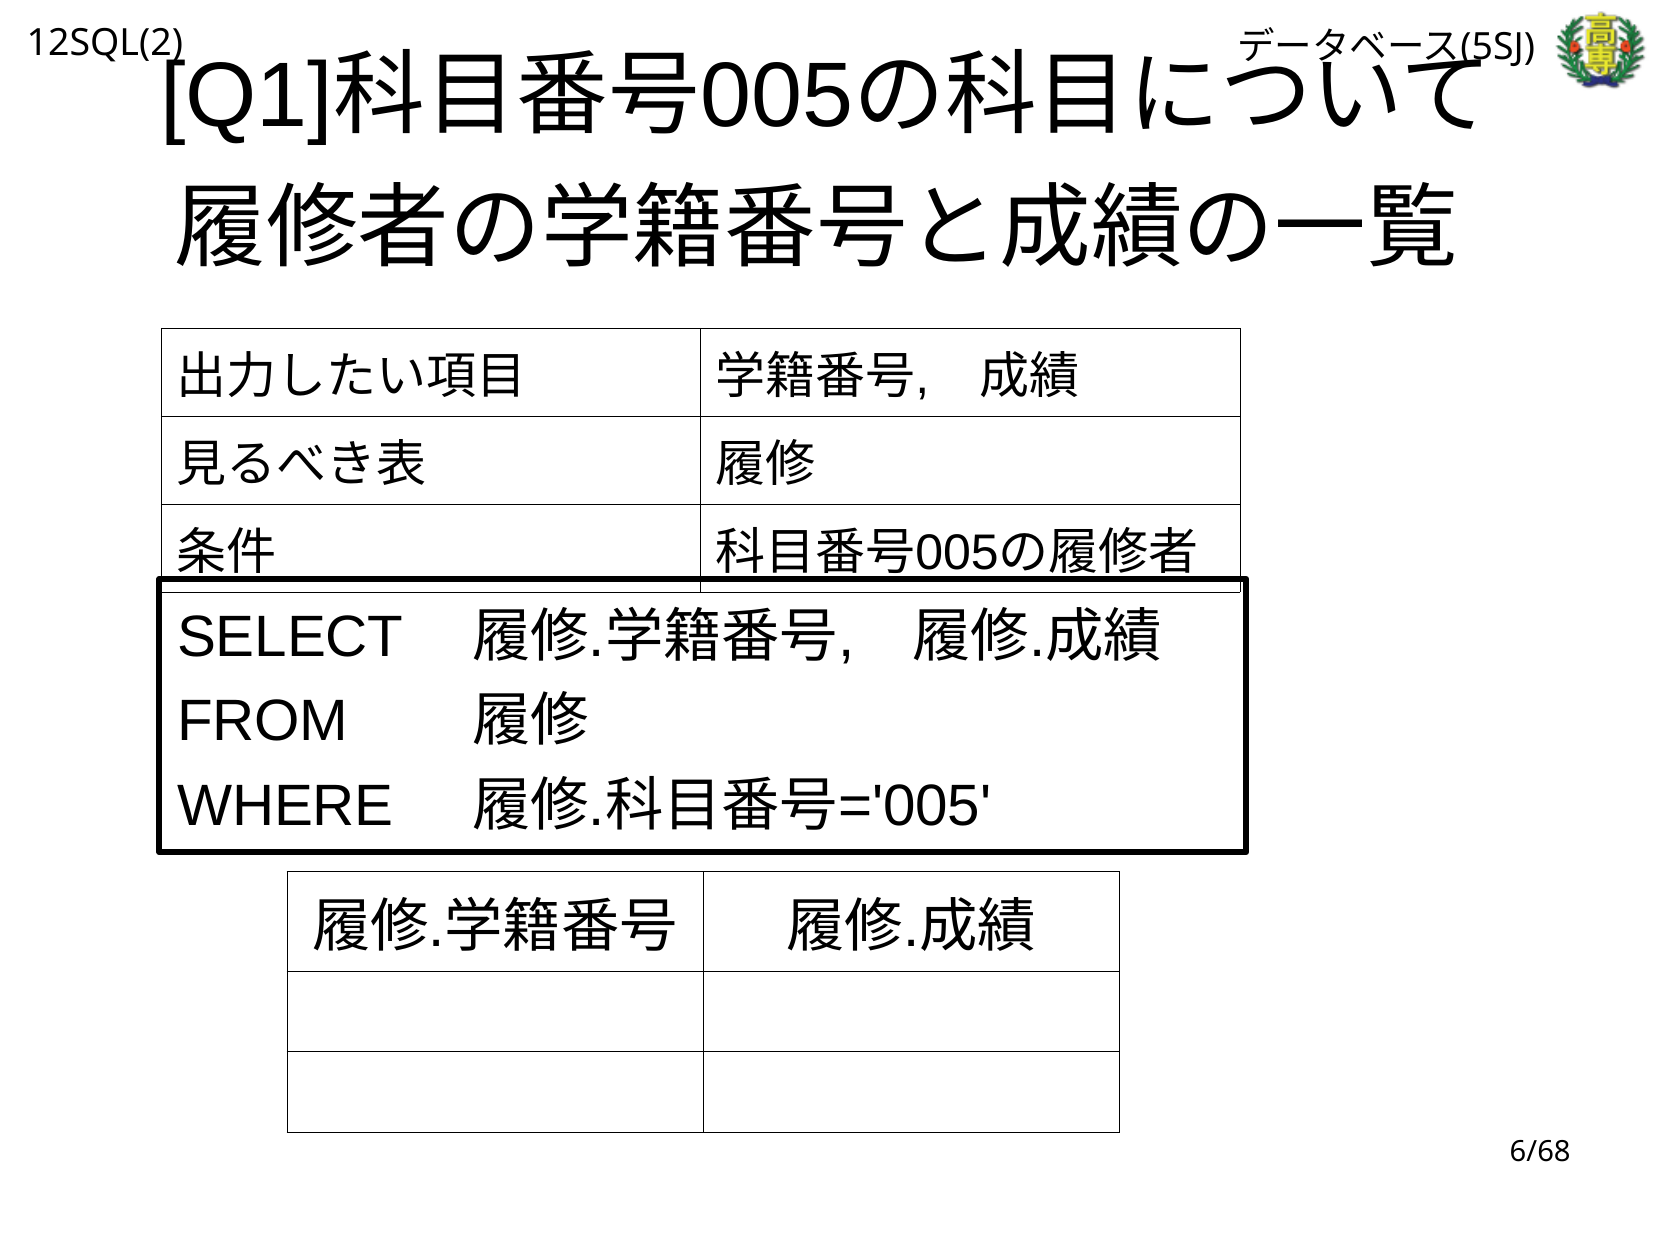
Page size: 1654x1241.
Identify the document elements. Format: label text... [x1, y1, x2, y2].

table_cell 条件 [162, 505, 700, 592]
title [Q1]科目番号005の科目について 履修者の学籍番号と成績の一覧 [82, 49, 1571, 257]
table_header 出力したい項目 [162, 329, 700, 416]
text_box SELECT 履修.学籍番号, 履修.成績 FROM 履修 WHERE 履修.科目番号='005' [159, 578, 1247, 822]
table_cell 見るべき表 [162, 417, 700, 504]
table_cell [288, 972, 703, 1051]
table_header 履修.成績 [704, 872, 1119, 971]
table_cell 履修 [701, 417, 1240, 504]
table_cell [704, 972, 1119, 1051]
table_cell [288, 1052, 703, 1132]
picture [1553, 2, 1650, 99]
table_cell 科目番号005の履修者 [701, 505, 1240, 592]
table_header 履修.学籍番号 [288, 872, 703, 971]
table_header 学籍番号, 成績 [701, 329, 1240, 416]
table_cell [704, 1052, 1119, 1132]
